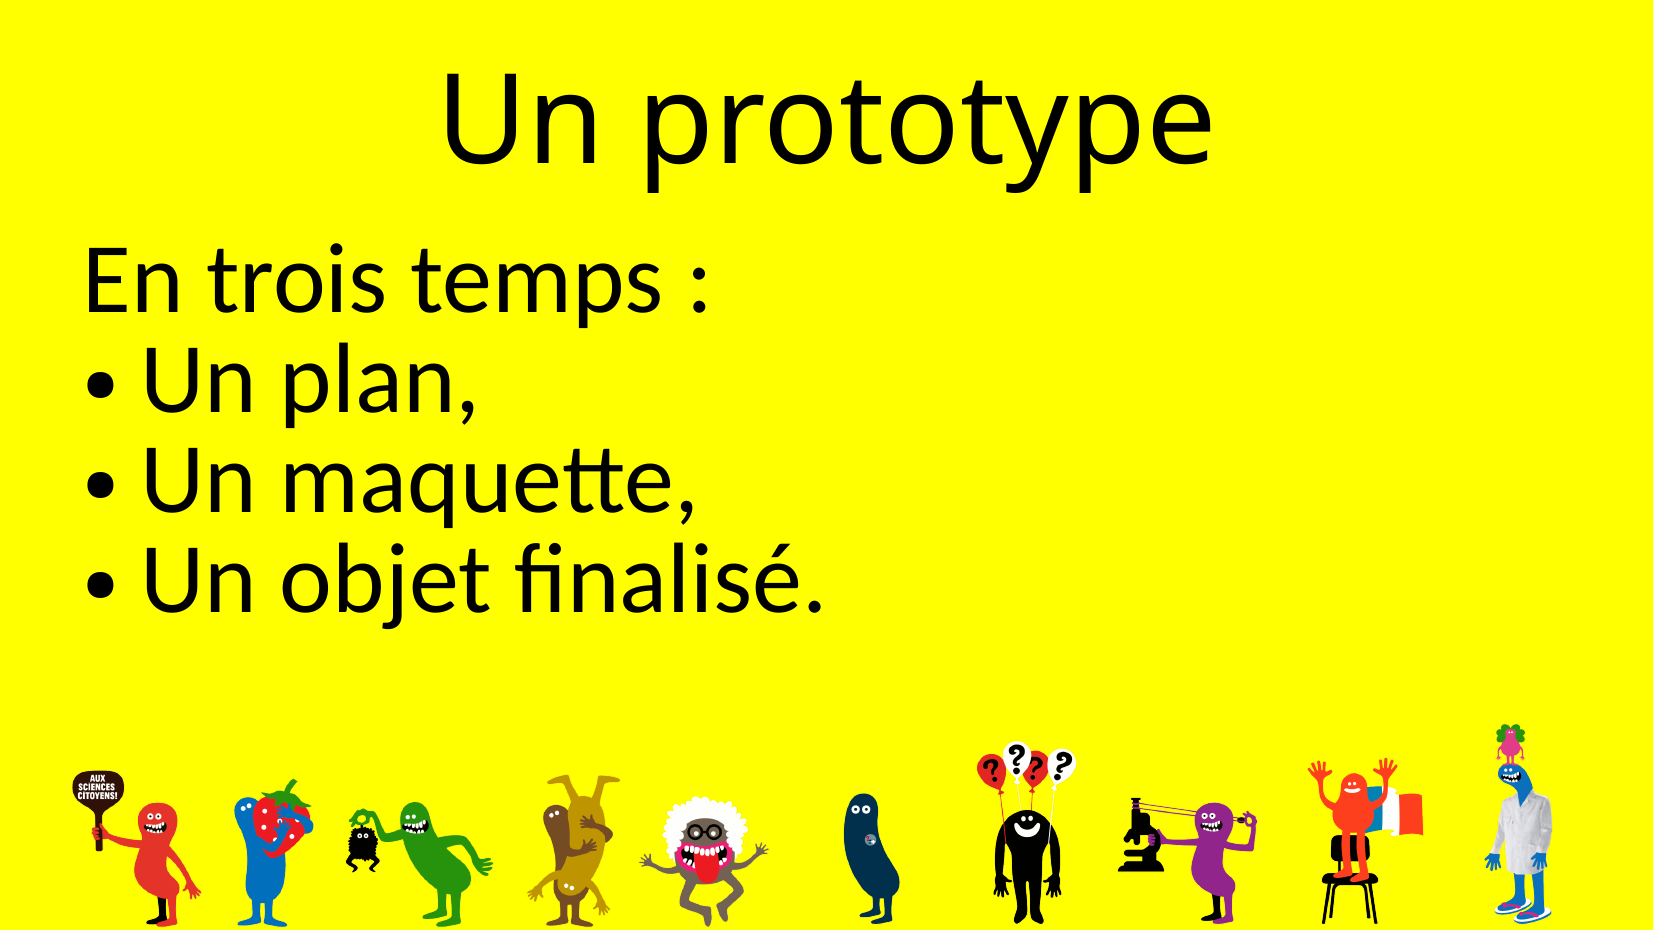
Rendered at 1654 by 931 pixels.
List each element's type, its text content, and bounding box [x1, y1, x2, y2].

picture [807, 721, 1589, 931]
subtitle En trois temps : Un plan, Un maquette, Un objet finalisé. [82, 217, 1571, 758]
picture [64, 765, 778, 931]
title Un prototype [82, 28, 1571, 201]
